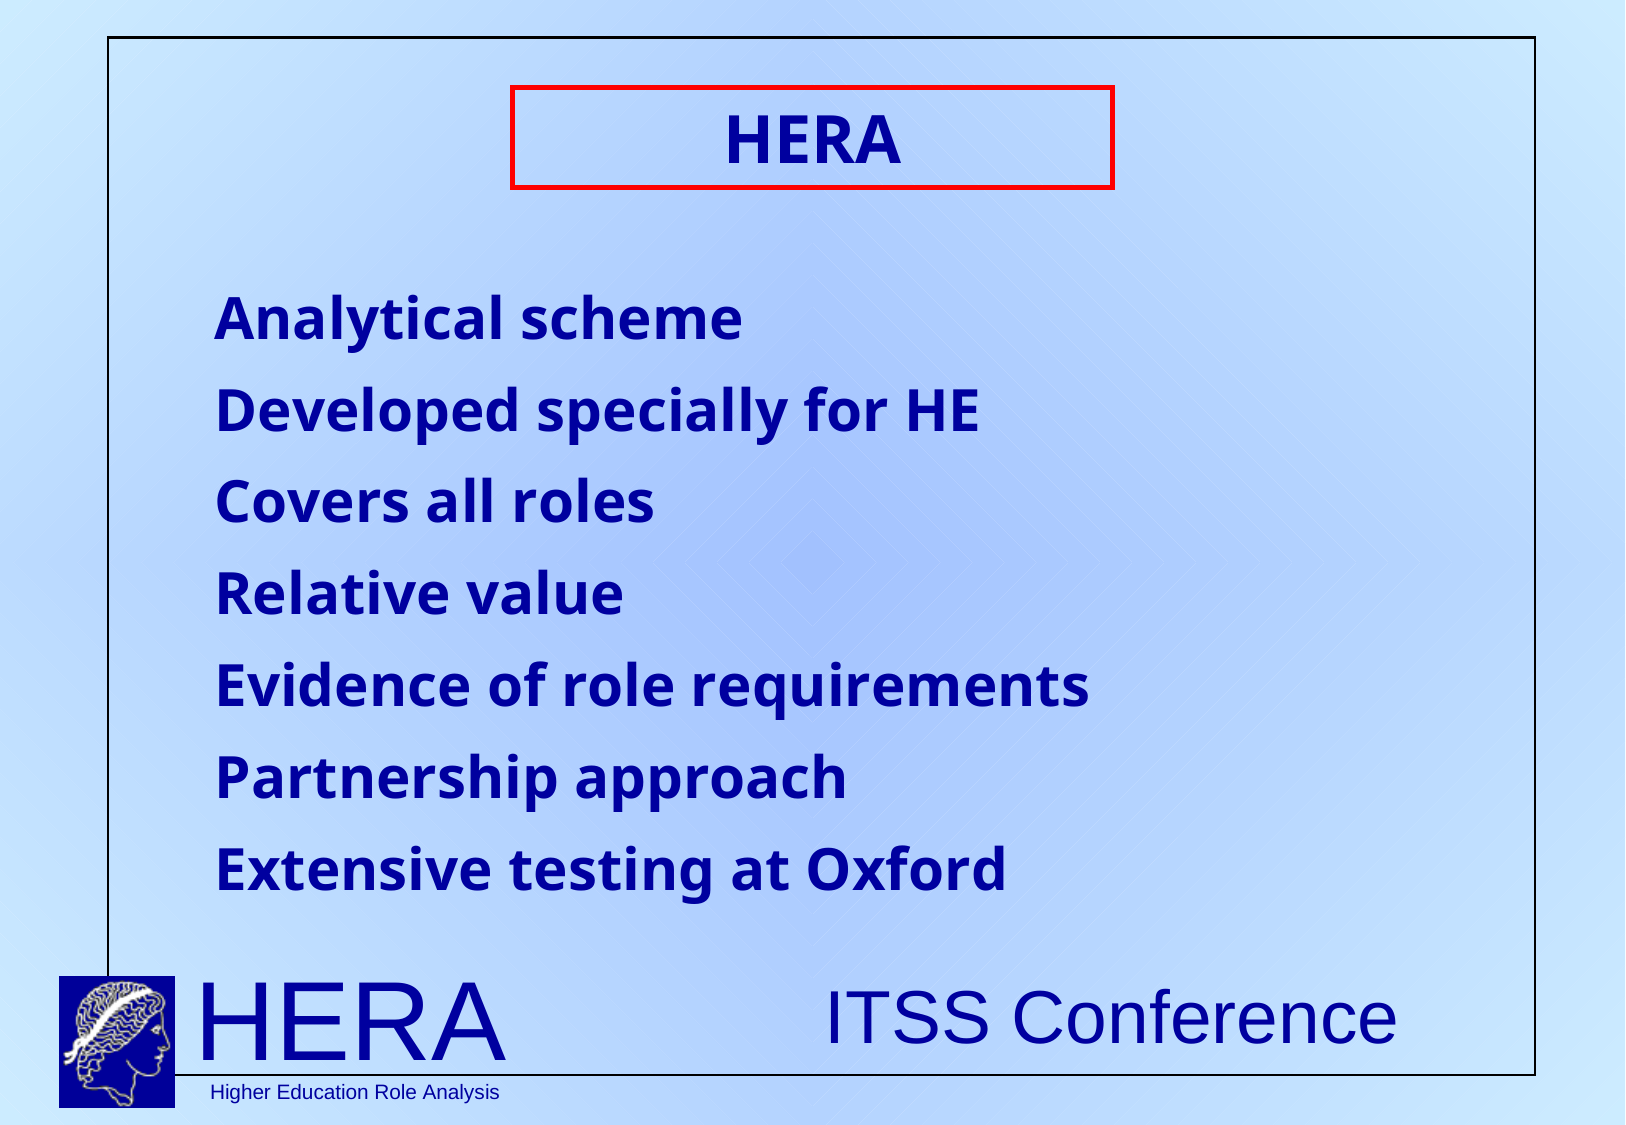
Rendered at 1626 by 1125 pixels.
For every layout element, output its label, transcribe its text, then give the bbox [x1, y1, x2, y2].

picture [59, 976, 175, 1108]
text_box Analytical scheme Developed specially for HE Covers all roles Relative value Evidence of role requirements Partnership approach Extensive testing at Oxford [137, 287, 1413, 909]
text_box HERA [512, 87, 1113, 188]
